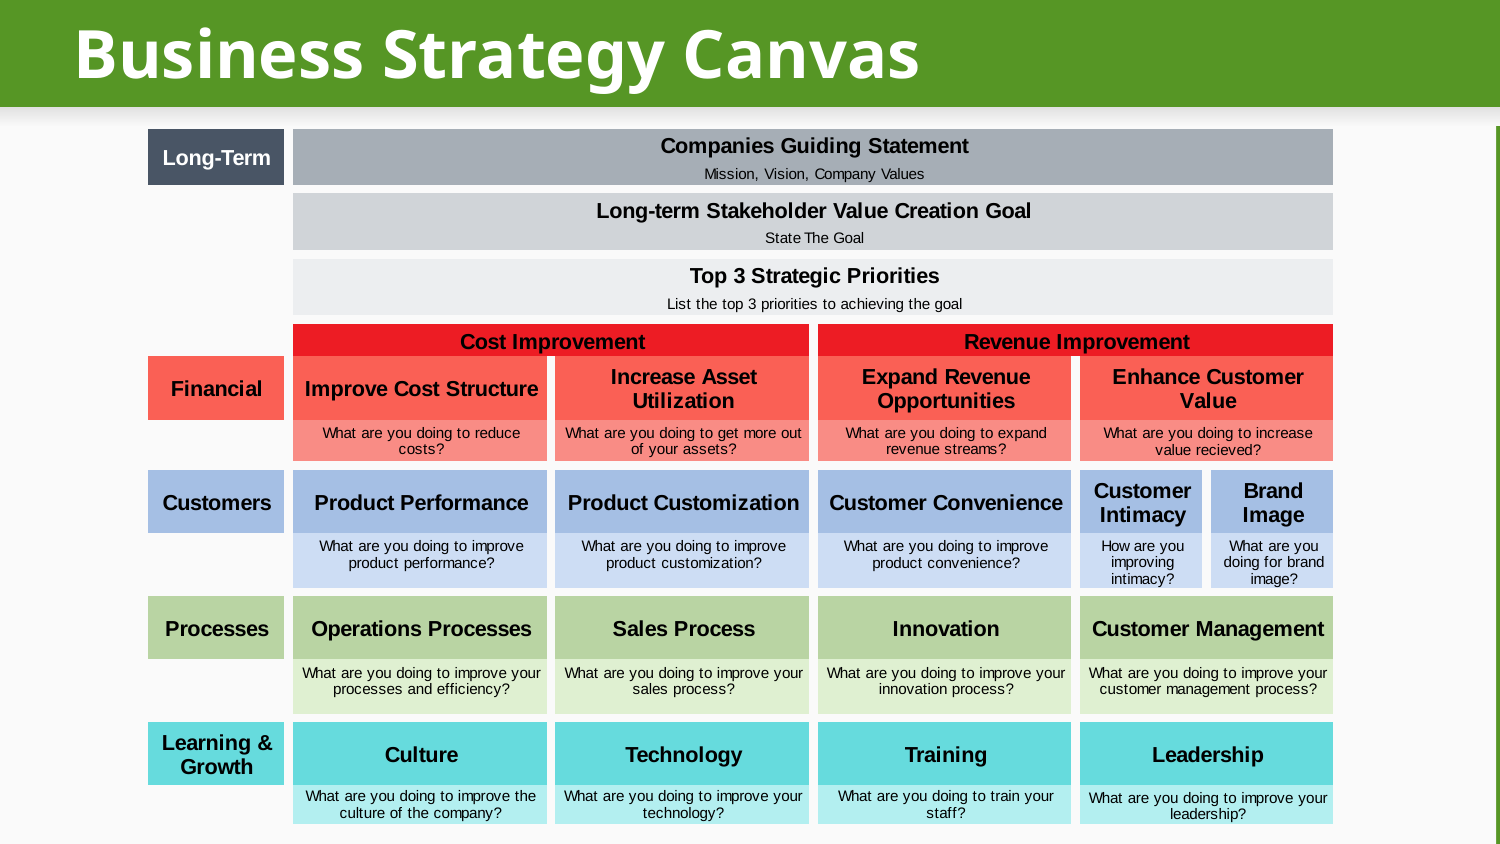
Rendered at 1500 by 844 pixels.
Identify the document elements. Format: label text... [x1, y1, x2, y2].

chart [147, 121, 1346, 829]
title Business Strategy Canvas [58, 2, 1464, 102]
